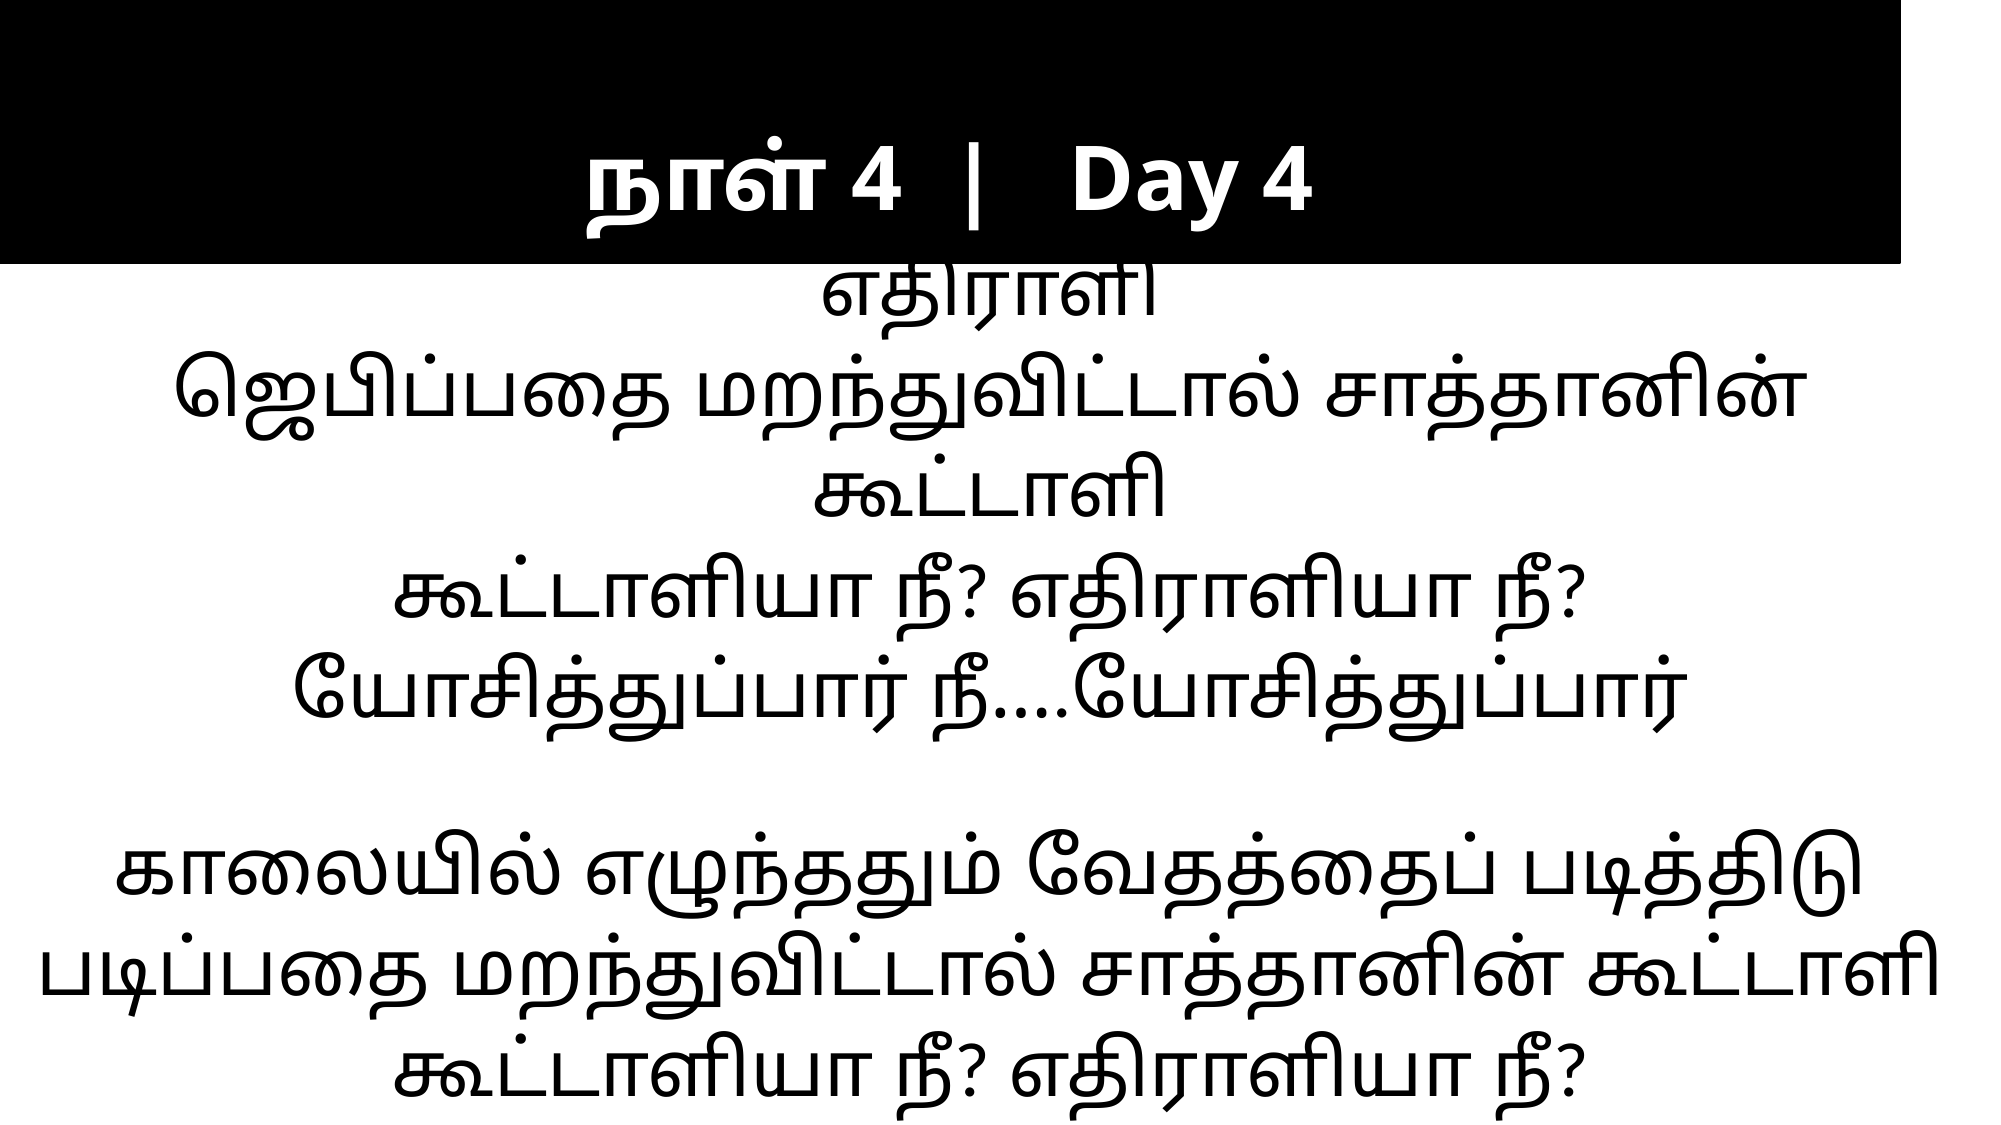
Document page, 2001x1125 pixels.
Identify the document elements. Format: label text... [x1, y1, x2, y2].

text_box நாள் 4 | Day 4 [0, 0, 1900, 264]
subtitle அனுதினமும் ஜெபிப்பதால் நீ சாத்தானின் எதிராளி ஜெபிப்பதை மறந்துவிட்டால் சாத்தானின் கூட்டாளி கூட்டாளியா நீ? எதிராளியா நீ? யோசித்துப்பார் நீ….யோசித்துப்பார் காலையில் எழுந்ததும் வேதத்தைப் படித்திடு படிப்பதை மறந்துவிட்டால் சாத்தானின் கூட்டாளி கூட்டாளியா நீ? எதிராளியா நீ? யோசித்துப்பார் நீ….யோசித்துப்பார் [0, 264, 1984, 1111]
